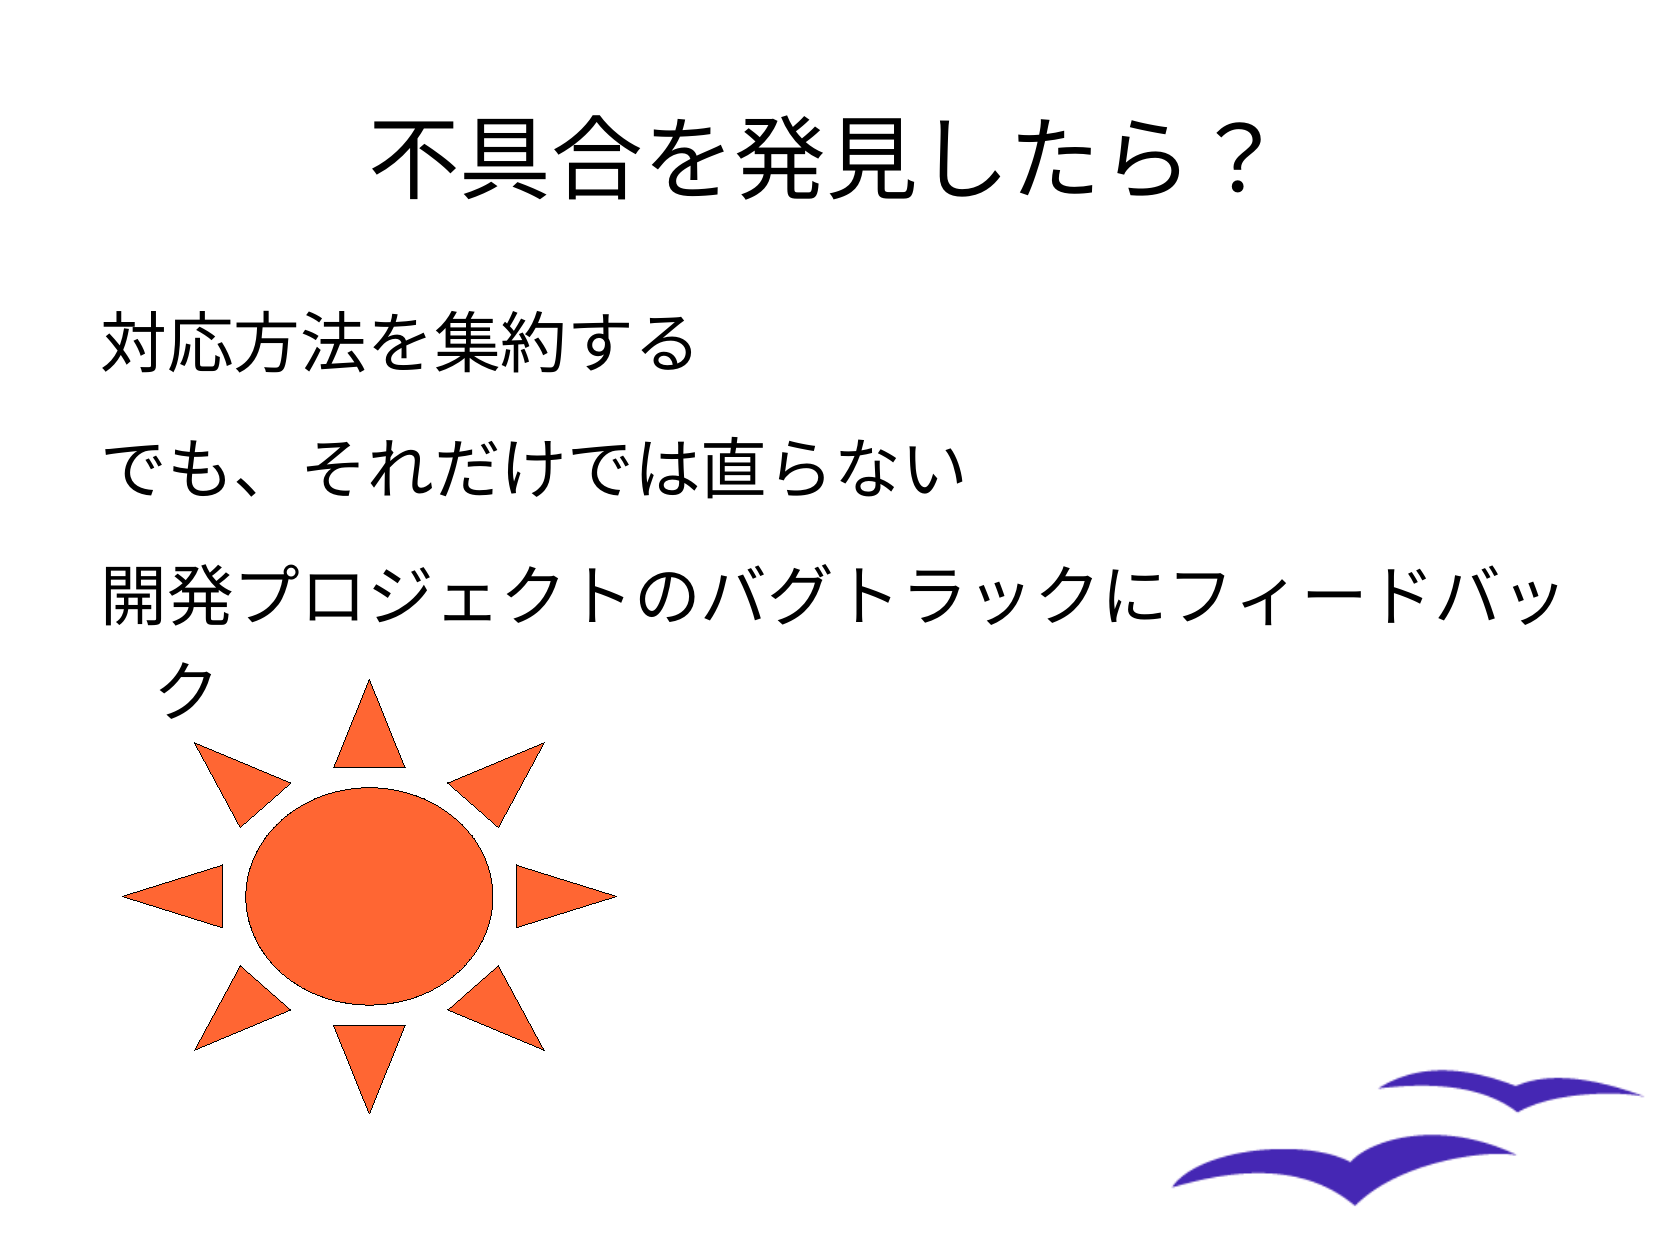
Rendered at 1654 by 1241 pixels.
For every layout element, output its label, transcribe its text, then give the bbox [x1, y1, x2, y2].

text_box [333, 1025, 406, 1114]
text_box [447, 965, 545, 1051]
text_box [194, 965, 291, 1051]
text_box [245, 787, 493, 1006]
text_box [122, 864, 223, 928]
text_box [333, 679, 406, 768]
picture [1167, 1062, 1654, 1211]
list 対応方法を集約する でも、それだけでは直らない 開発プロジェクトのバグトラックにフィードバック [82, 290, 1571, 1094]
text_box [516, 864, 617, 928]
title 不具合を発見したら？ [82, 56, 1571, 250]
text_box [447, 742, 545, 828]
text_box [194, 742, 291, 828]
